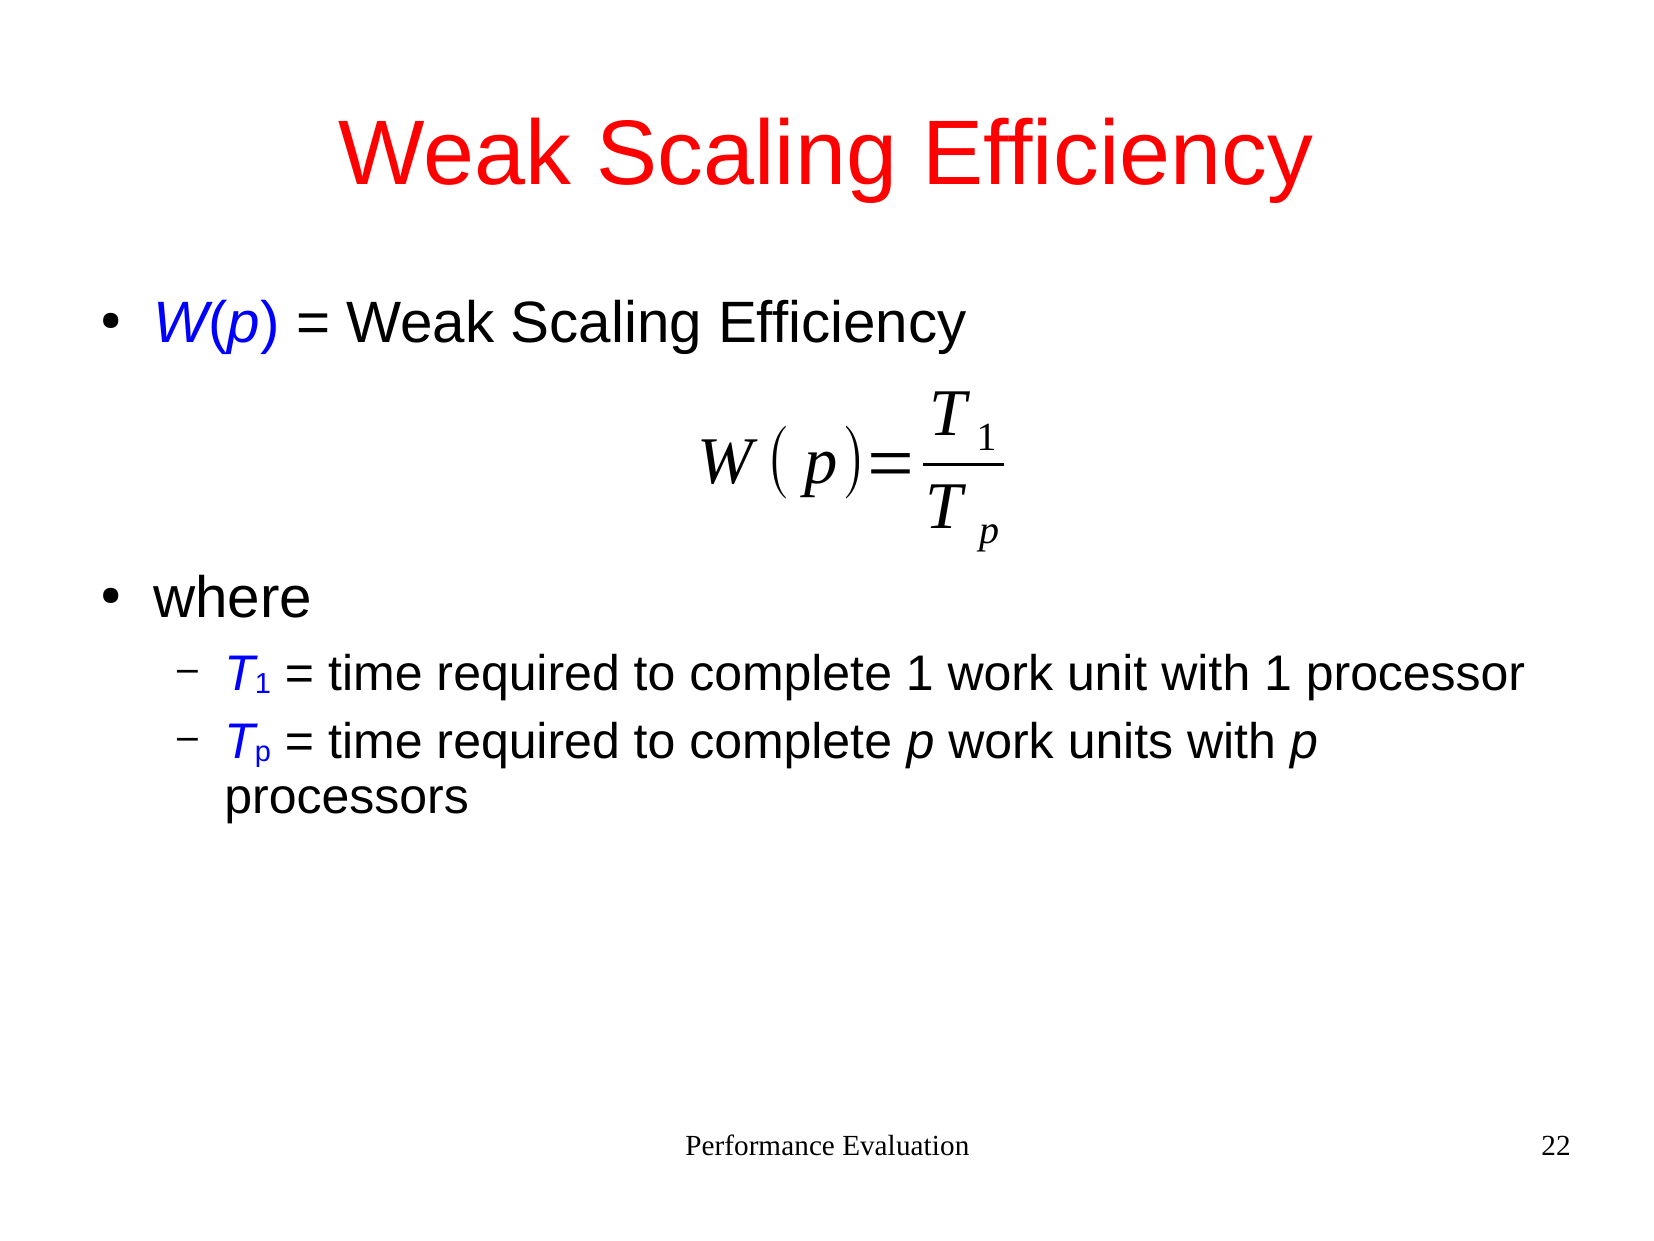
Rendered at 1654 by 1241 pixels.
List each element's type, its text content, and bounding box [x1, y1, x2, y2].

chart [691, 375, 1013, 554]
list W(p) = Weak Scaling Efficiency where T1 = time required to complete 1 work unit with 1 processor Tp = time required to complete p work units with p processors [82, 290, 1571, 1109]
title Weak Scaling Efficiency [82, 49, 1571, 257]
